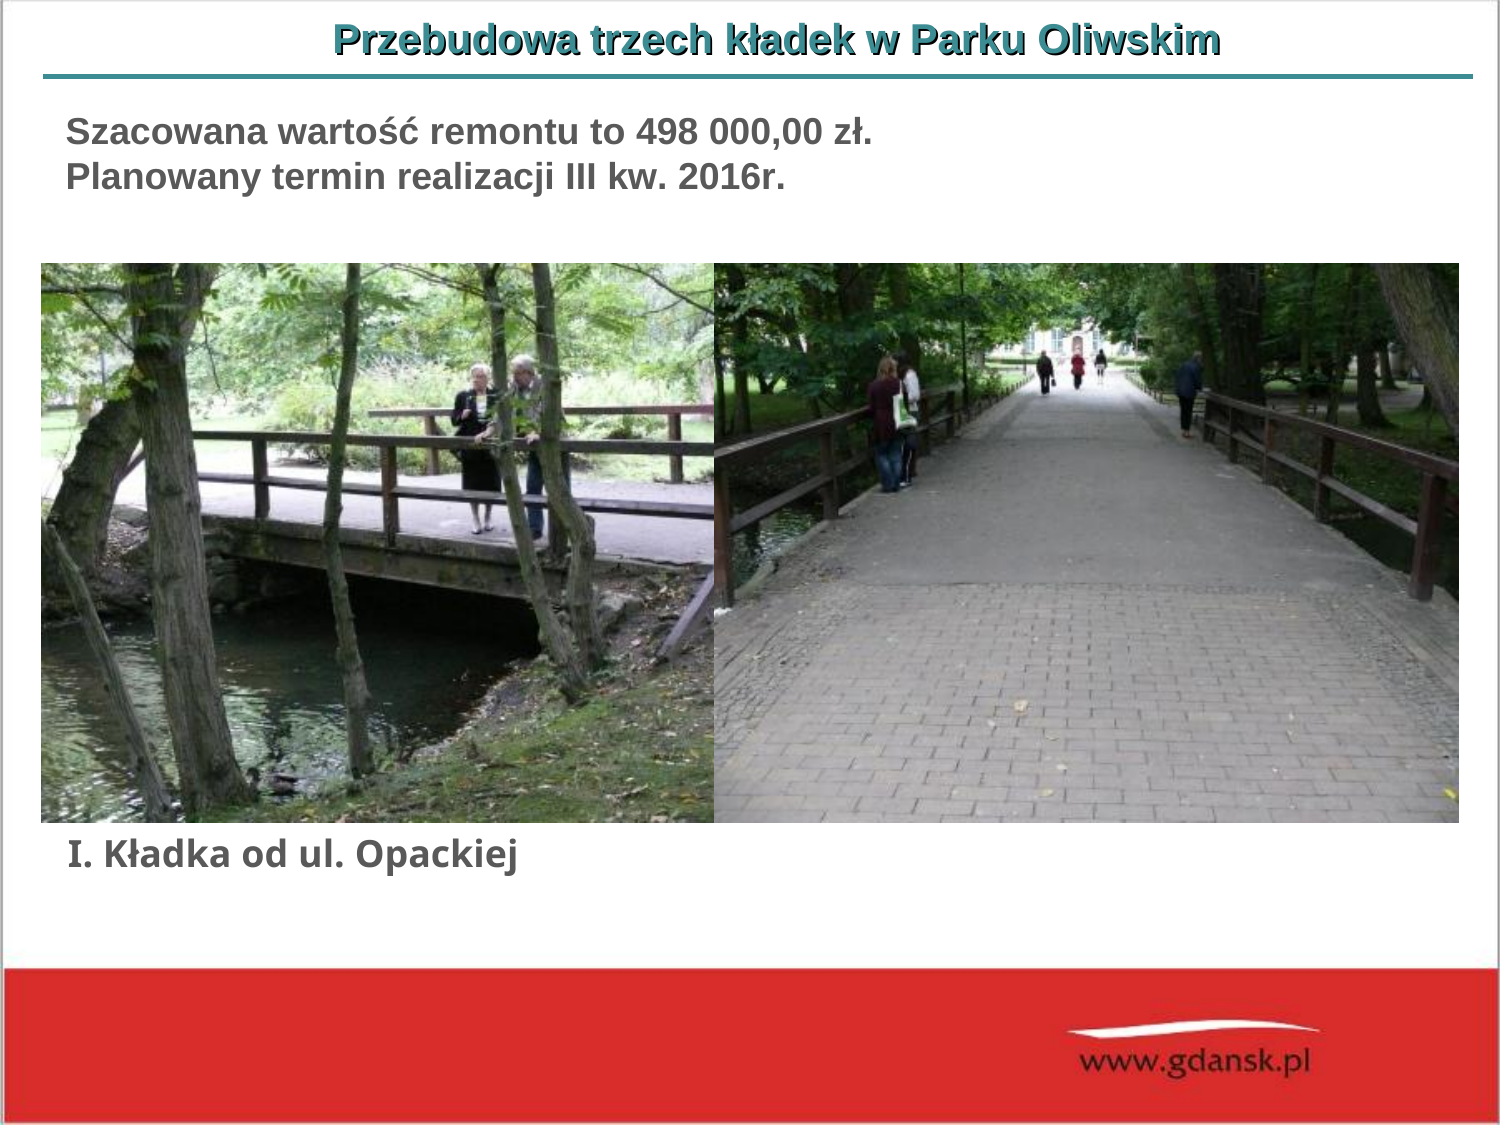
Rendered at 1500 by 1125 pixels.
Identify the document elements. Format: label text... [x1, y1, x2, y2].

text_box Szacowana wartość remontu to 498 000,00 zł. Planowany termin realizacji III kw. 2016r. [50, 99, 1476, 205]
text_box Przebudowa trzech kładek w Parku Oliwskim [53, 14, 1500, 70]
text_box I. Kładka od ul. Opackiej [53, 822, 1022, 883]
picture [0, 0, 1500, 1125]
